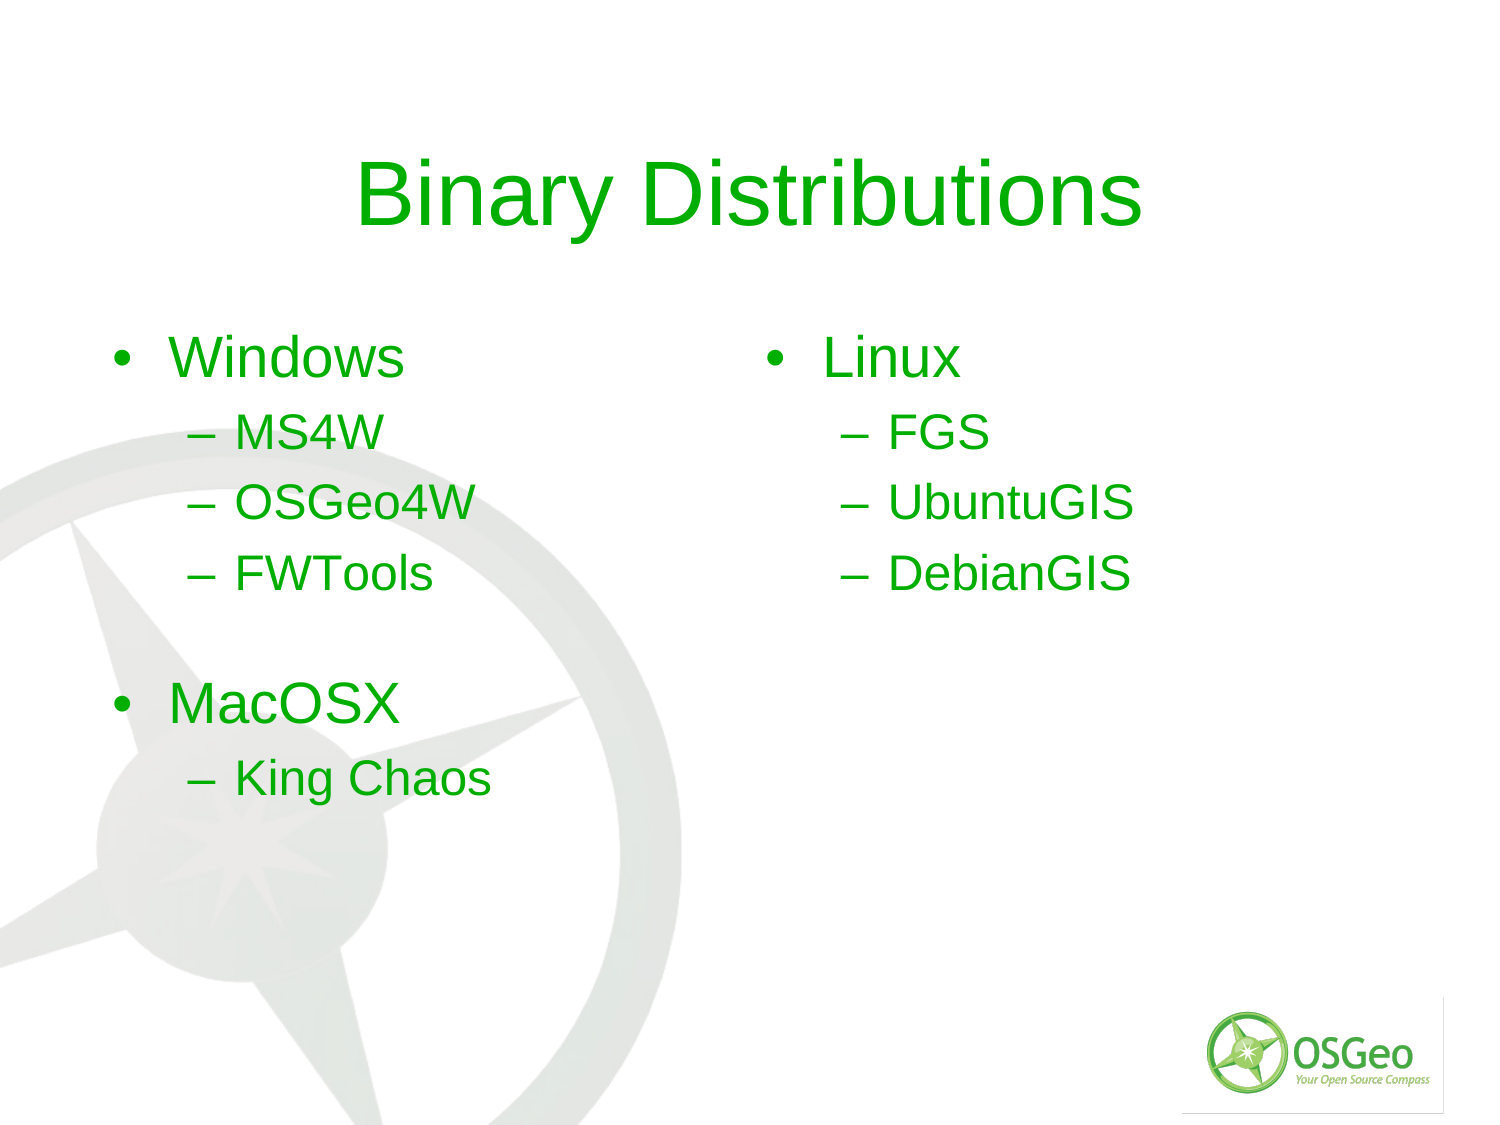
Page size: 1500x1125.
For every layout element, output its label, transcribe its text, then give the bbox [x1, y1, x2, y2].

title Binary Distributions [112, 76, 1388, 312]
picture [0, 413, 739, 1125]
list Windows MS4W OSGeo4W FWTools MacOSX King Chaos [112, 324, 735, 1001]
list Linux FGS UbuntuGIS DebianGIS [765, 324, 1388, 986]
picture [1181, 996, 1444, 1114]
